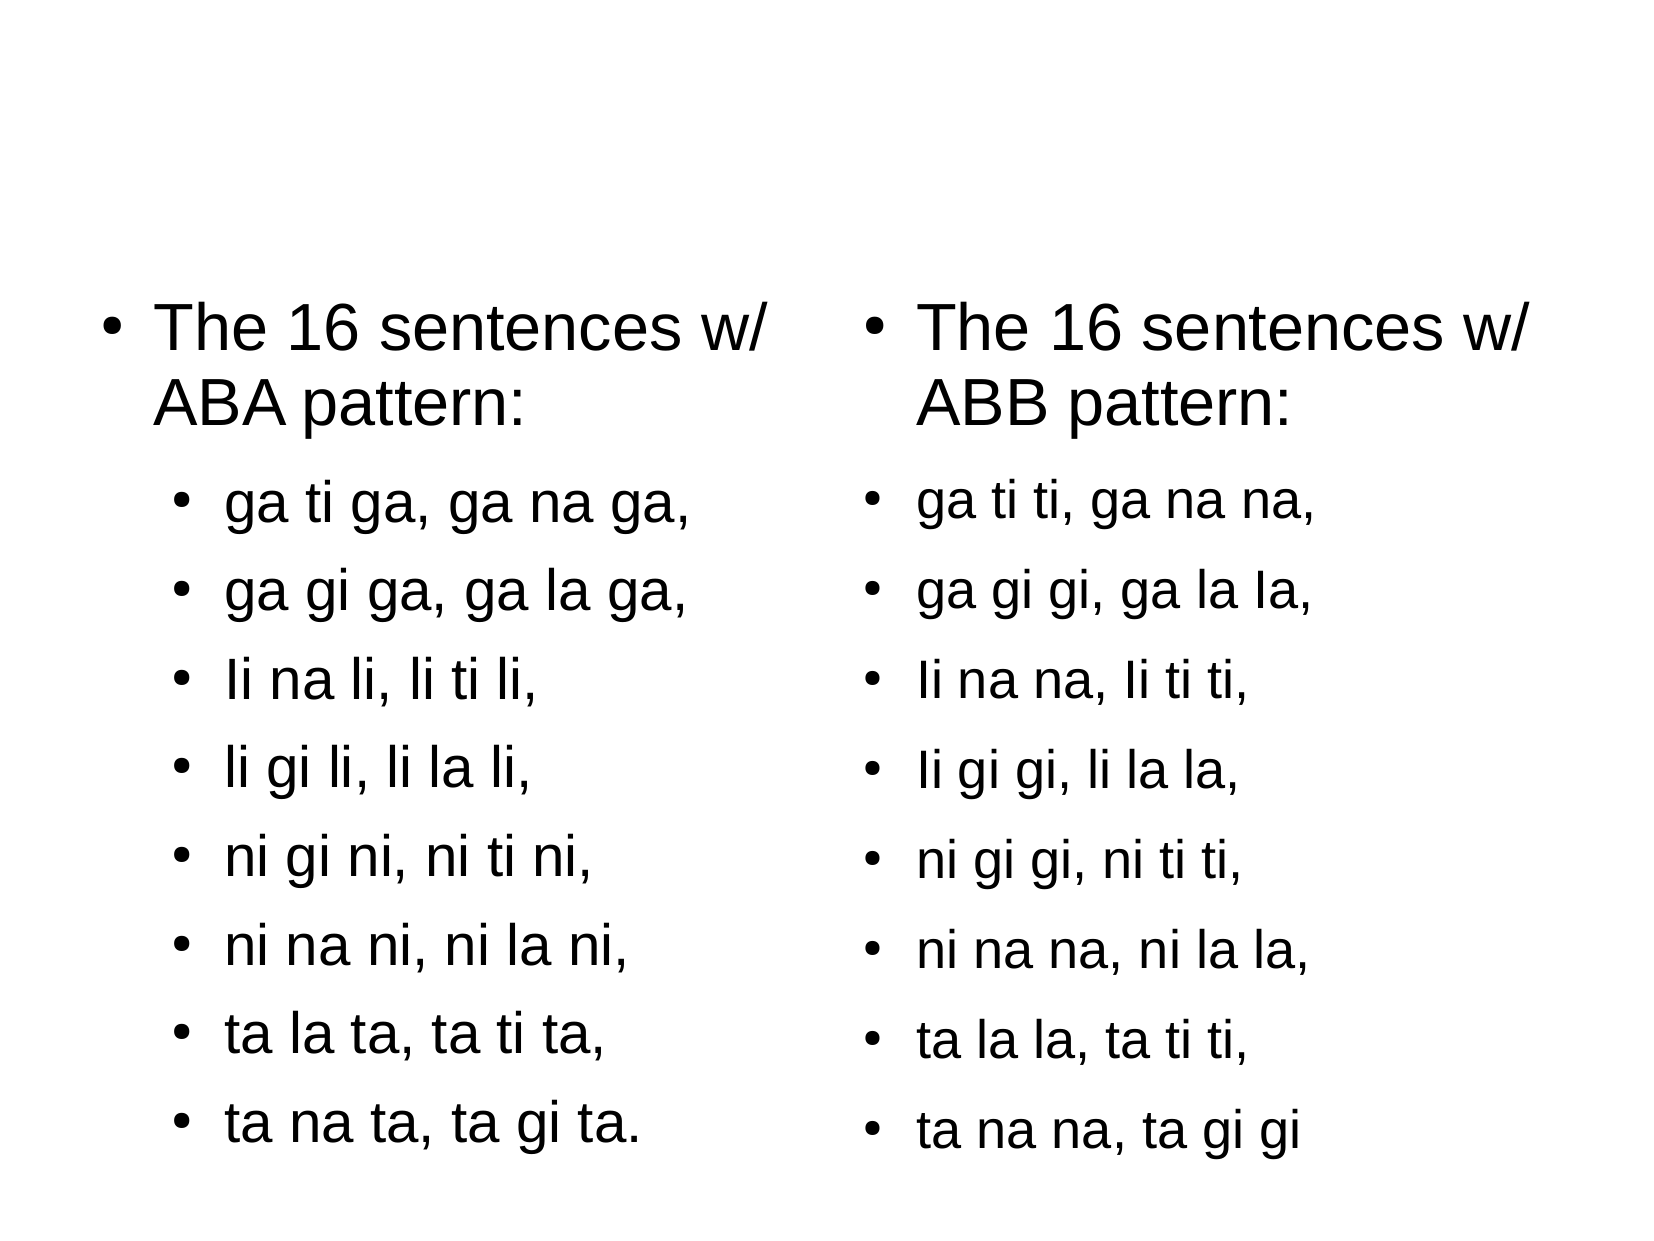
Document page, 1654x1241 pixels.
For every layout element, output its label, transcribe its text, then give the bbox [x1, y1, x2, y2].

list The 16 sentences w/ ABB pattern: ga ti ti, ga na na, ga gi gi, ga la Ia, Ii na na, Ii ti ti, Ii gi gi, li la la, ni gi gi, ni ti ti, ni na na, ni la la, ta la la, ta ti ti, ta na na, ta gi gi [845, 290, 1572, 1161]
list The 16 sentences w/ ABA pattern: ga ti ga, ga na ga, ga gi ga, ga la ga, Ii na li, li ti li, li gi li, li la li, ni gi ni, ni ti ni, ni na ni, ni la ni, ta la ta, ta ti ta, ta na ta, ta gi ta. [82, 290, 809, 1241]
